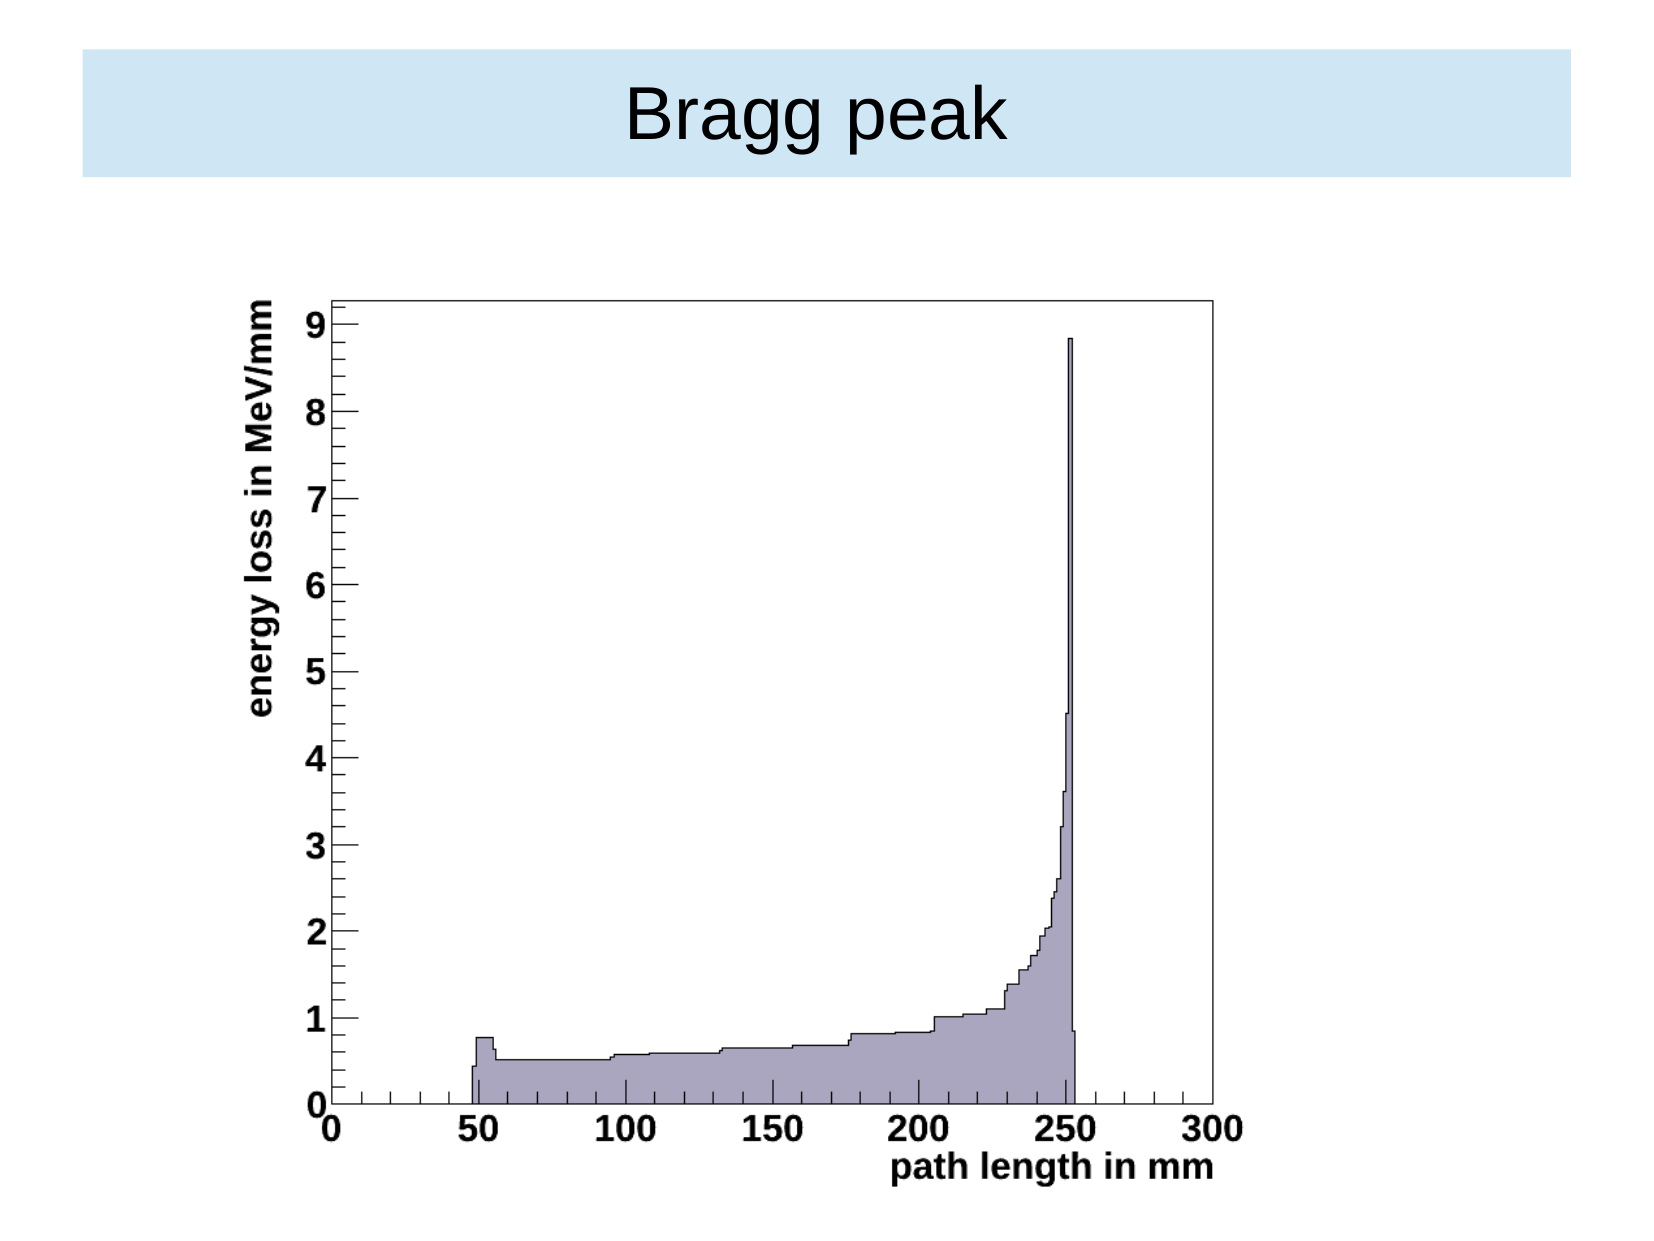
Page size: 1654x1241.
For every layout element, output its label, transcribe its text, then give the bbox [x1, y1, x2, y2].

title Bragg peak [82, 49, 1571, 178]
picture [222, 200, 1323, 1205]
